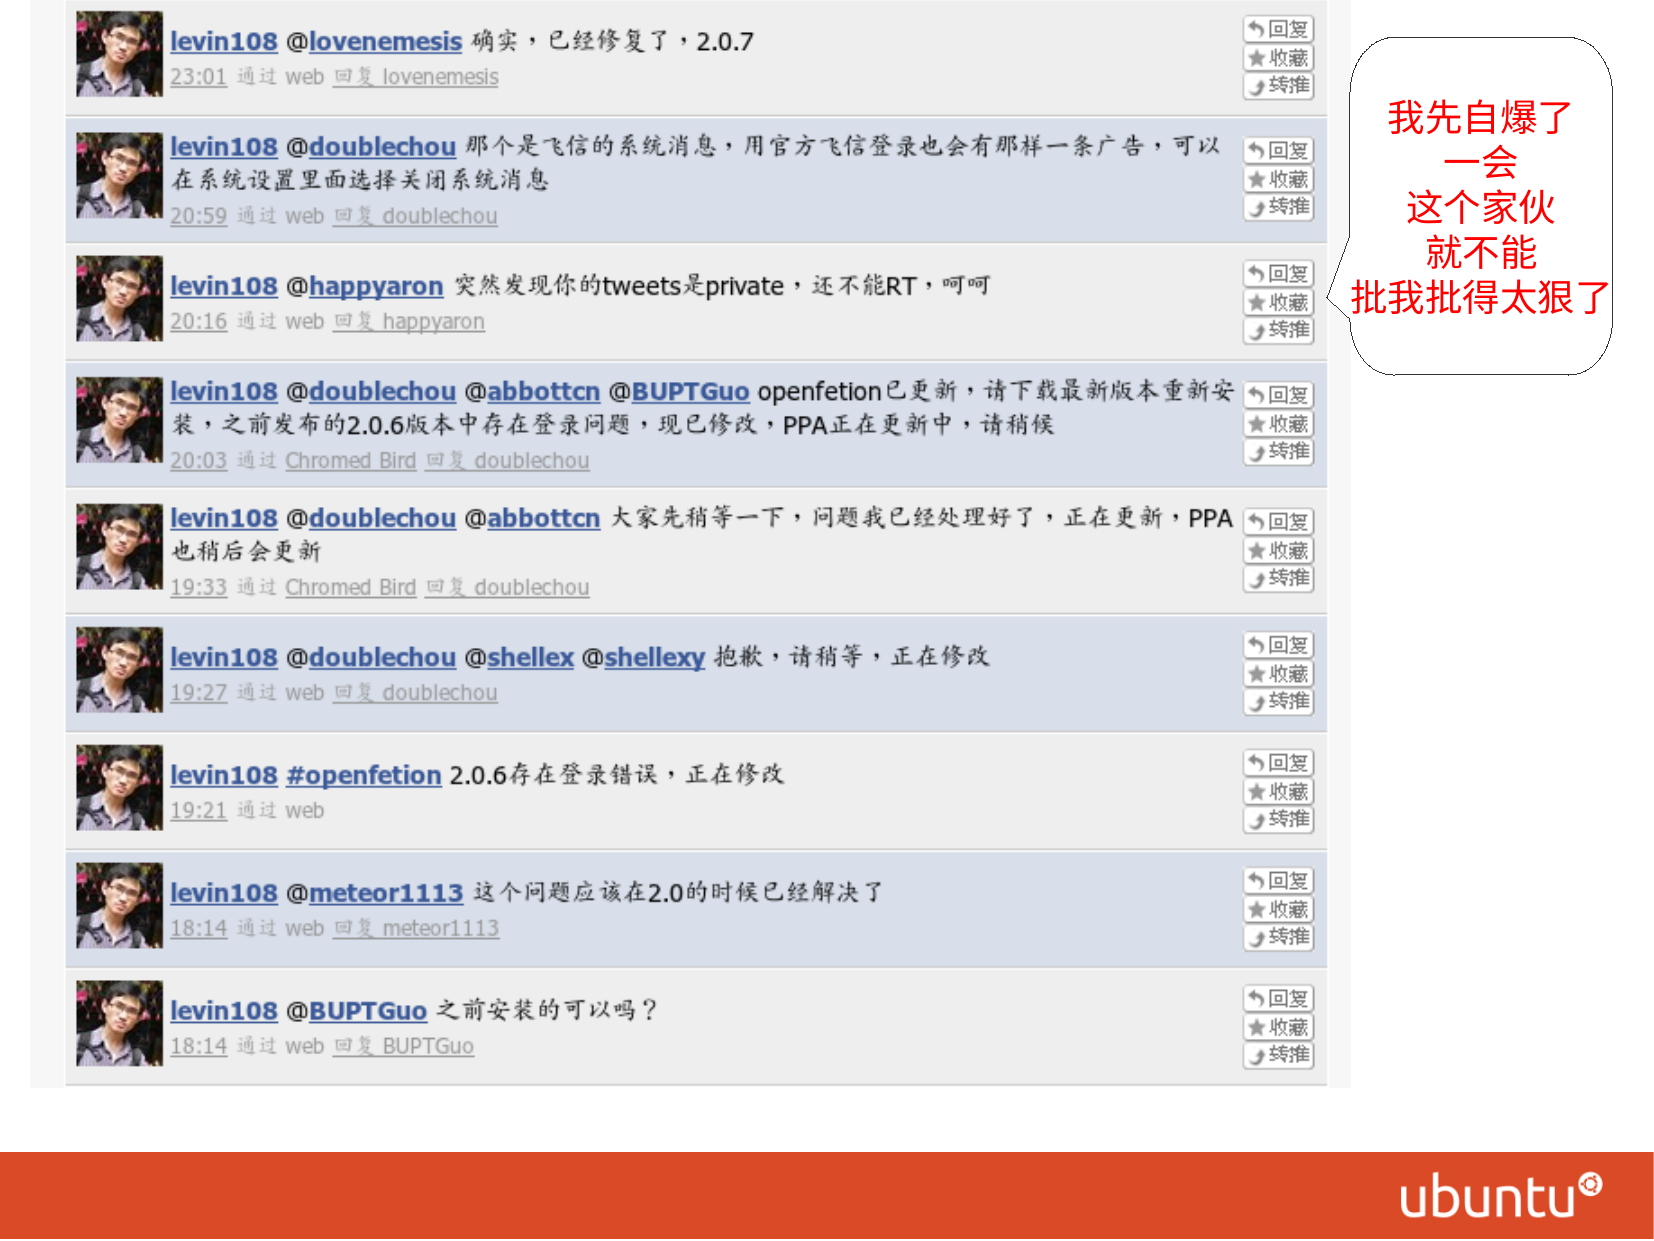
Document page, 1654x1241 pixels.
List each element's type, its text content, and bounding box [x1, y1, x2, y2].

text_box 我先自爆了 一会 这个家伙 就不能 批我批得太狠了 [1326, 37, 1613, 376]
picture [30, 0, 1351, 1088]
picture [0, 1152, 1654, 1239]
